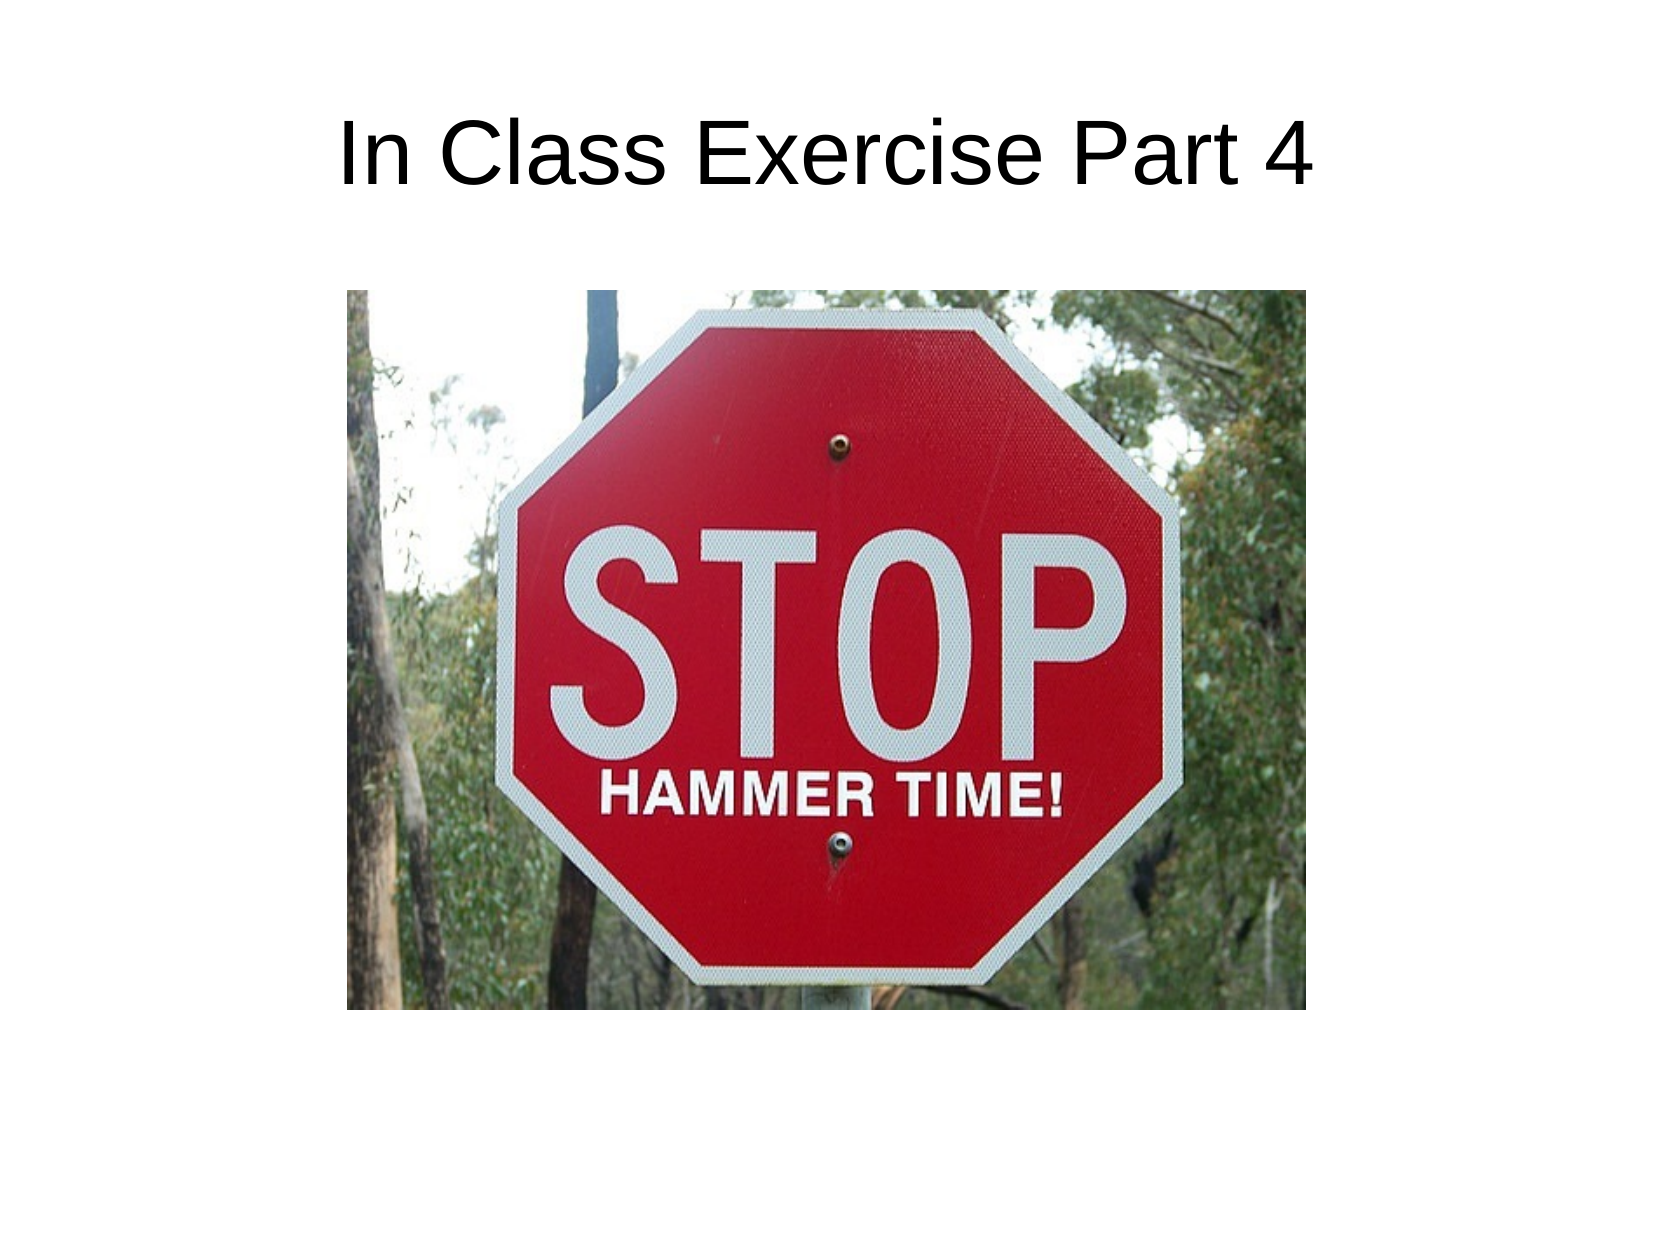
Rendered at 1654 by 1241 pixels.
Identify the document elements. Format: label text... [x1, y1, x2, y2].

picture [347, 290, 1306, 1010]
title In Class Exercise Part 4 [82, 49, 1571, 257]
